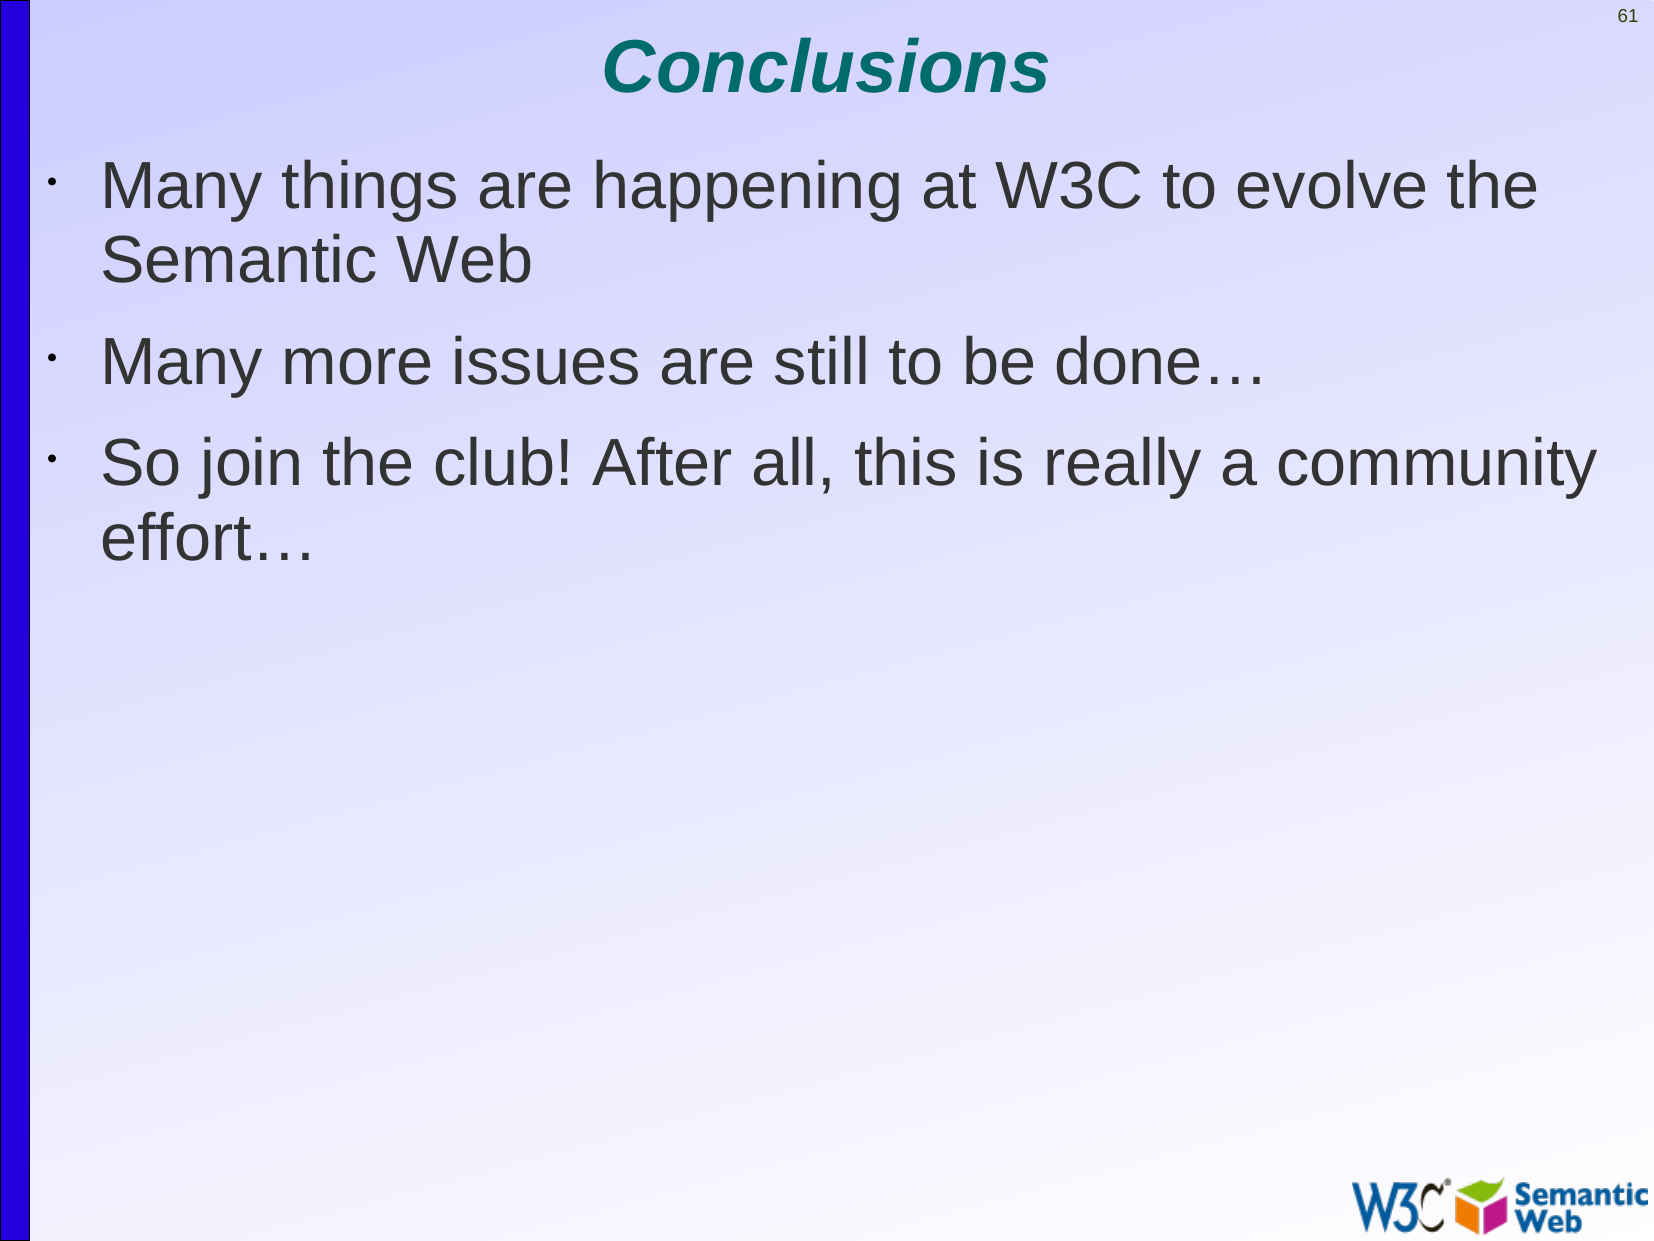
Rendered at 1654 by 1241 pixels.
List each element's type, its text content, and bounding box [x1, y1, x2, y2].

title Conclusions [0, 5, 1654, 125]
list Many things are happening at W3C to evolve the Semantic Web Many more issues are still to be done… So join the club! After all, this is really a community effort… [29, 147, 1612, 1119]
picture [1352, 1175, 1648, 1235]
